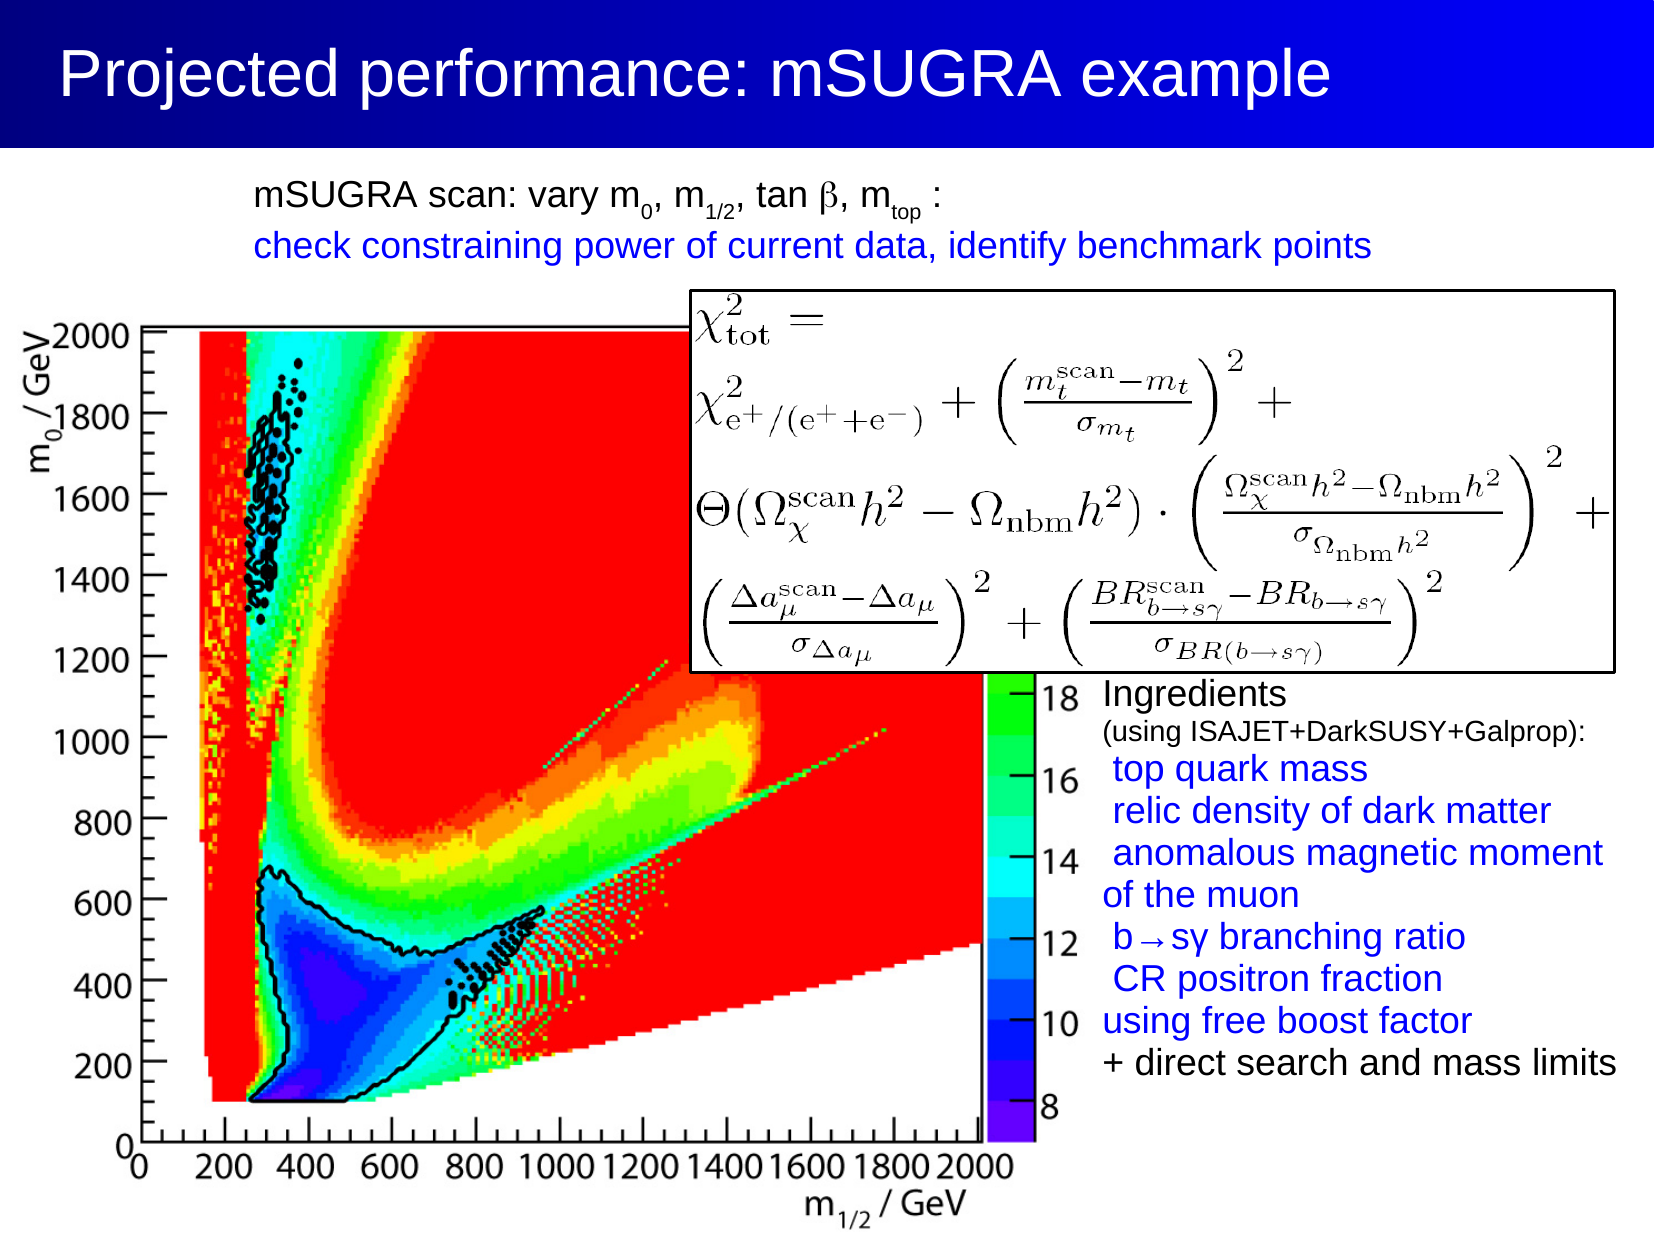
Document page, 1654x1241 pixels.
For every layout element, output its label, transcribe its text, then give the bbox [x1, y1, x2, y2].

title Projected performance: mSUGRA example [0, 7, 1654, 141]
text_box Ingredients (using ISAJET+DarkSUSY+Galprop): top quark mass relic density of dark matter anomalous magnetic moment of the muon b→sγ branching ratio CR positron fraction using free boost factor + direct search and mass limits [1087, 665, 1654, 1226]
picture [691, 291, 1613, 672]
picture [17, 316, 1126, 1234]
text_box mSUGRA scan: vary m0, m1/2, tan b, mtop : check constraining power of current data, identify benchmark points [238, 165, 1388, 301]
